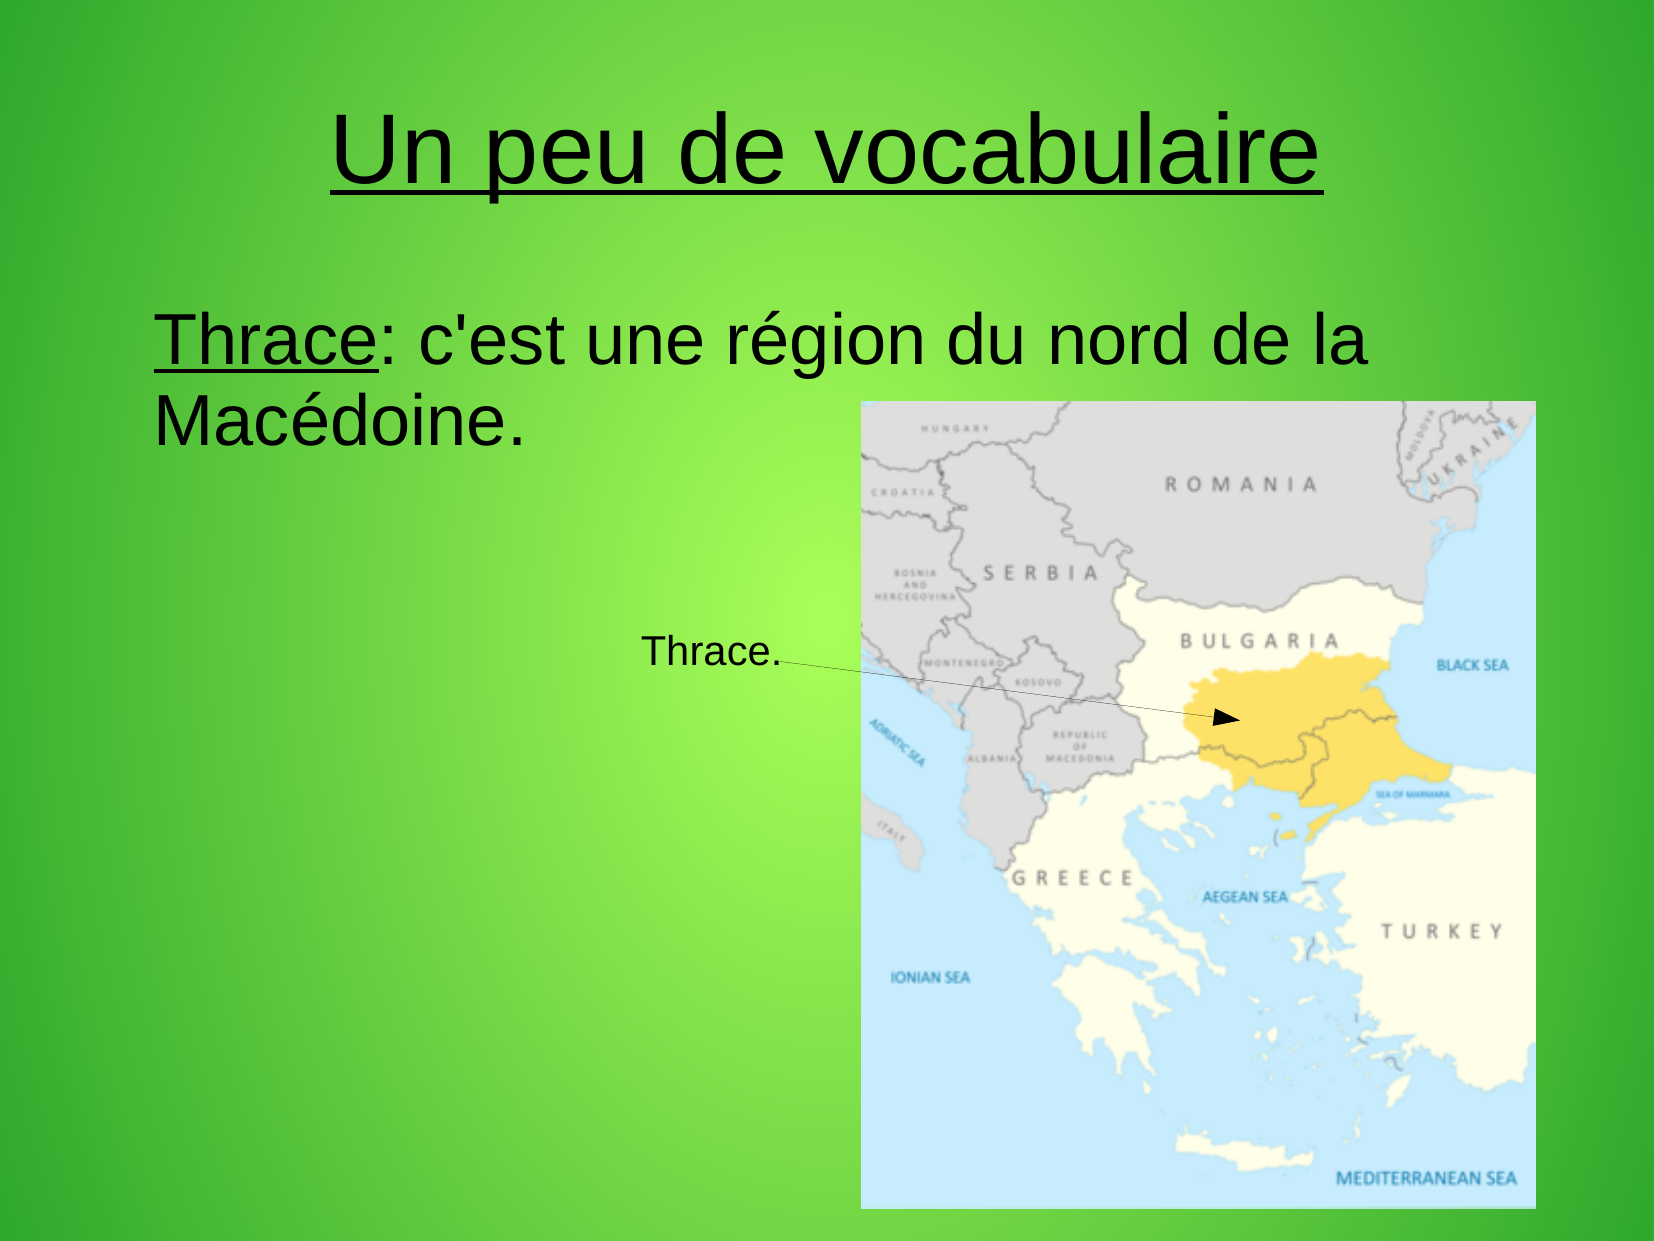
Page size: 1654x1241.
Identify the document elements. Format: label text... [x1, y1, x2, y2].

picture [861, 401, 1536, 1209]
title Un peu de vocabulaire [82, 47, 1571, 252]
text_box Thrace. [625, 578, 815, 815]
list Thrace: c'est une région du nord de la Macédoine. [82, 299, 1571, 1019]
